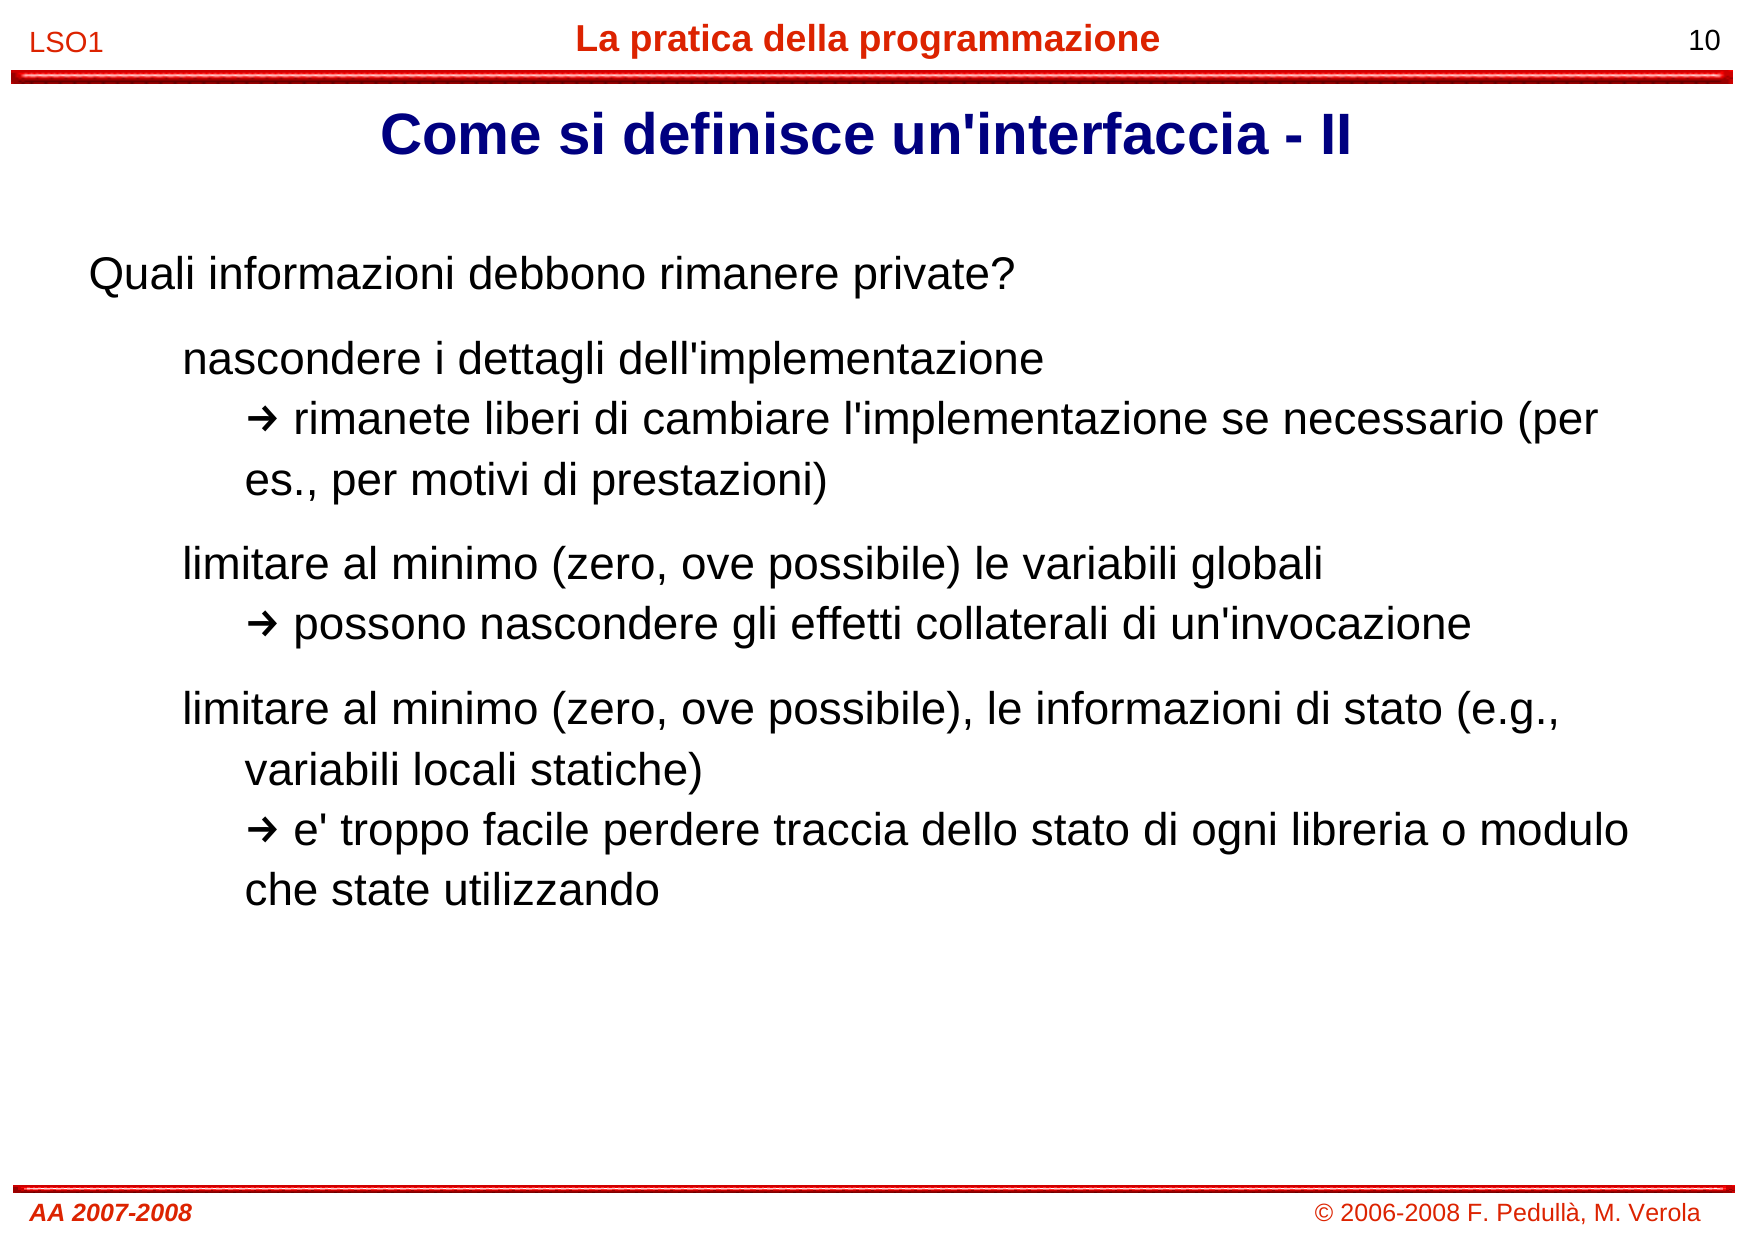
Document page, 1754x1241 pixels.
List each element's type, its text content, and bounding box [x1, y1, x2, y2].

text_box Come si definisce un'interfaccia - II [333, 98, 1401, 187]
picture [13, 1185, 1735, 1193]
list Quali informazioni debbono rimanere private? nascondere i dettagli dell'implementazione → rimanete liberi di cambiare l'implementazione se necessario (per es., per motivi di prestazioni) limitare al minimo (zero, ove possibile) le variabili globali → possono nascondere gli effetti collaterali di un'invocazione limitare al minimo (zero, ove possibile), le informazioni di stato (e.g., variabili locali statiche) → e' troppo facile perdere traccia dello stato di ogni libreria o modulo che state utilizzando [88, 244, 1671, 1100]
picture [11, 70, 1733, 84]
